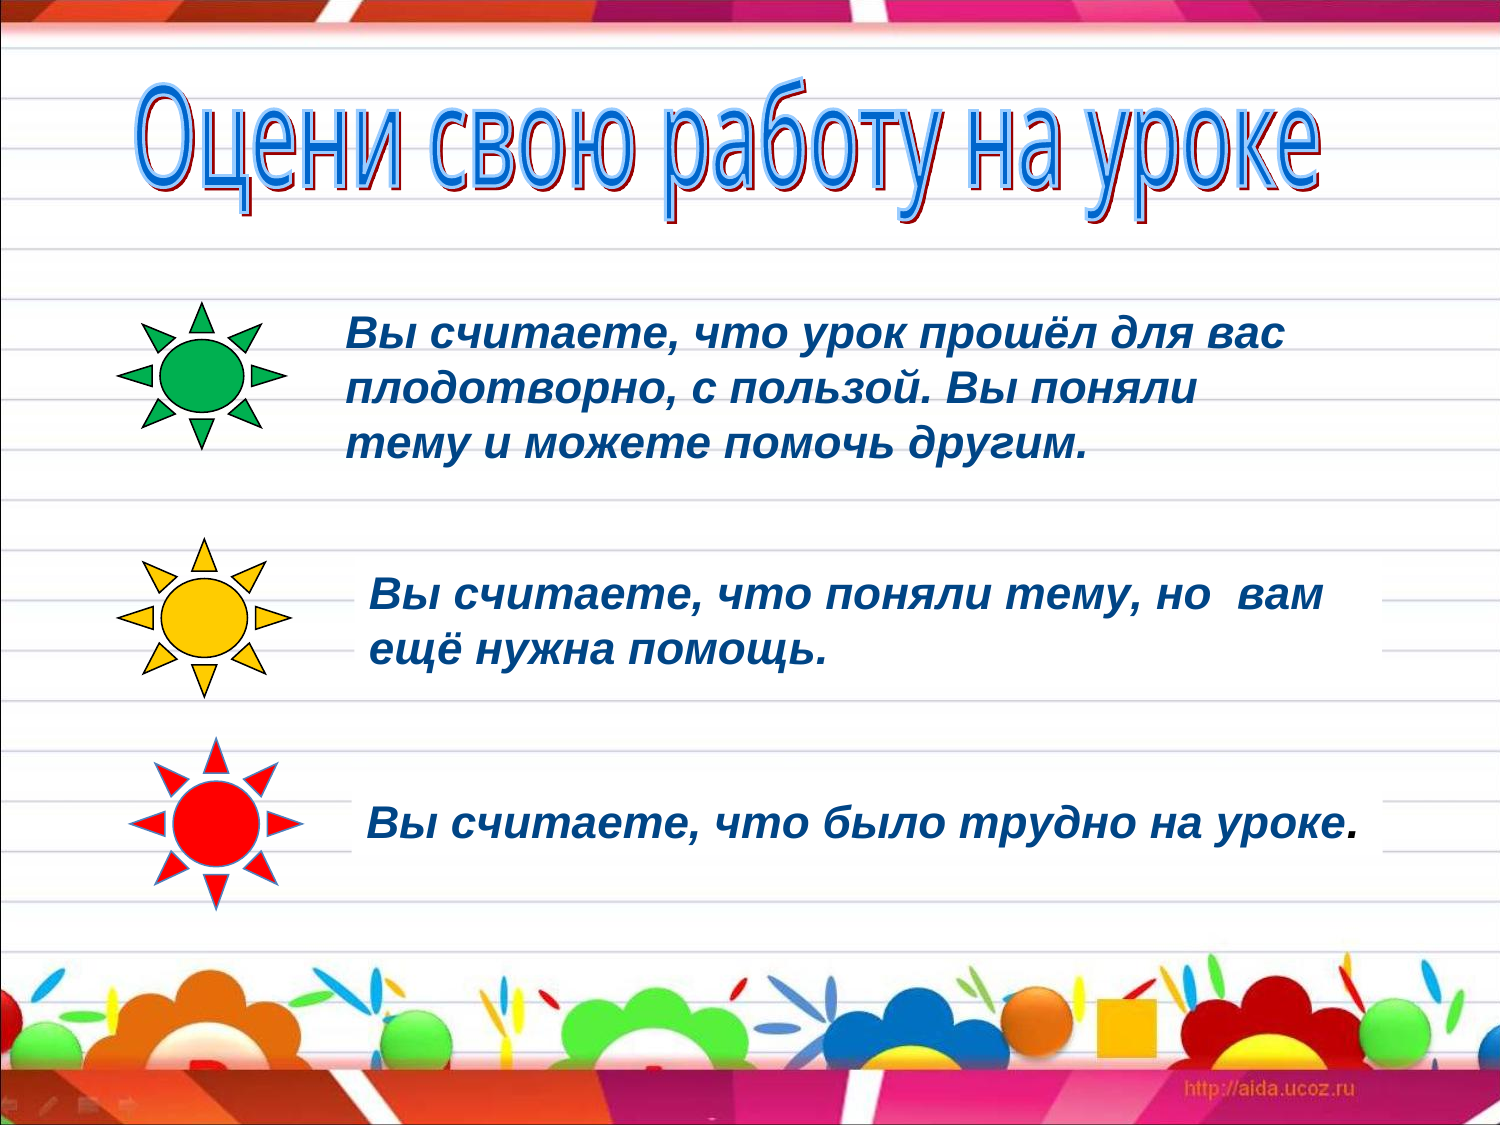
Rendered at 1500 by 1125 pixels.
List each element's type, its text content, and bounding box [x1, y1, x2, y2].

text_box [203, 738, 229, 774]
text_box [203, 874, 229, 910]
text_box [142, 399, 176, 428]
text_box Вы считаете, что поняли тему, но вам ещё нужна помощь. [354, 555, 1382, 682]
text_box [228, 399, 262, 428]
text_box Оцени свою работу на уроке [473, 110, 512, 187]
text_box [189, 419, 214, 449]
text_box Оцени свою работу на уроке [357, 110, 398, 187]
text_box Оцени свою работу на уроке [665, 109, 706, 220]
text_box Оцени свою работу на уроке [303, 110, 344, 187]
text_box Оцени свою работу на уроке [859, 110, 896, 187]
text_box Оцени свою работу на уроке [762, 78, 804, 188]
text_box [255, 606, 291, 630]
text_box [118, 365, 153, 387]
text_box Оцени свою работу на уроке [519, 109, 562, 188]
text_box [243, 763, 278, 797]
text_box Оцени свою работу на уроке [1020, 109, 1057, 188]
text_box [143, 643, 177, 674]
text_box Оцени свою работу на уроке [969, 110, 1010, 187]
text_box [173, 781, 260, 867]
text_box Оцени свою работу на уроке [573, 109, 632, 188]
text_box [155, 763, 189, 797]
text_box [243, 851, 278, 885]
text_box [231, 643, 266, 674]
text_box Оцени свою работу на уроке [1135, 109, 1176, 220]
text_box [191, 539, 217, 572]
text_box [142, 324, 176, 353]
text_box Оцени свою работу на уроке [1278, 109, 1317, 188]
text_box [155, 851, 189, 885]
text_box Оцени свою работу на уроке [203, 110, 248, 213]
text_box Вы считаете, что было трудно на уроке. [351, 785, 1383, 856]
text_box Оцени свою работу на уроке [897, 110, 941, 220]
text_box [143, 562, 177, 593]
text_box Оцени свою работу на уроке [1238, 110, 1275, 187]
text_box [228, 324, 262, 353]
text_box Оцени свою работу на уроке [253, 109, 293, 188]
text_box Оцени свою работу на уроке [135, 83, 191, 188]
picture [0, 0, 1500, 1125]
text_box [161, 578, 248, 658]
text_box [129, 811, 165, 837]
text_box [191, 664, 217, 697]
text_box Оцени свою работу на уроке [1085, 110, 1129, 220]
text_box Оцени свою работу на уроке [713, 109, 751, 188]
text_box [189, 303, 214, 333]
text_box Оцени свою работу на уроке [430, 109, 464, 188]
text_box Оцени свою работу на уроке [1184, 109, 1227, 188]
text_box Вы считаете, что урок прошёл для вас плодотворно, с пользой. Вы поняли тему и можете помочь другим. [330, 295, 1351, 526]
text_box [267, 811, 303, 837]
text_box [118, 606, 154, 630]
text_box [251, 365, 286, 387]
text_box [231, 562, 266, 593]
text_box Оцени свою работу на уроке [812, 109, 854, 188]
text_box [159, 339, 244, 413]
